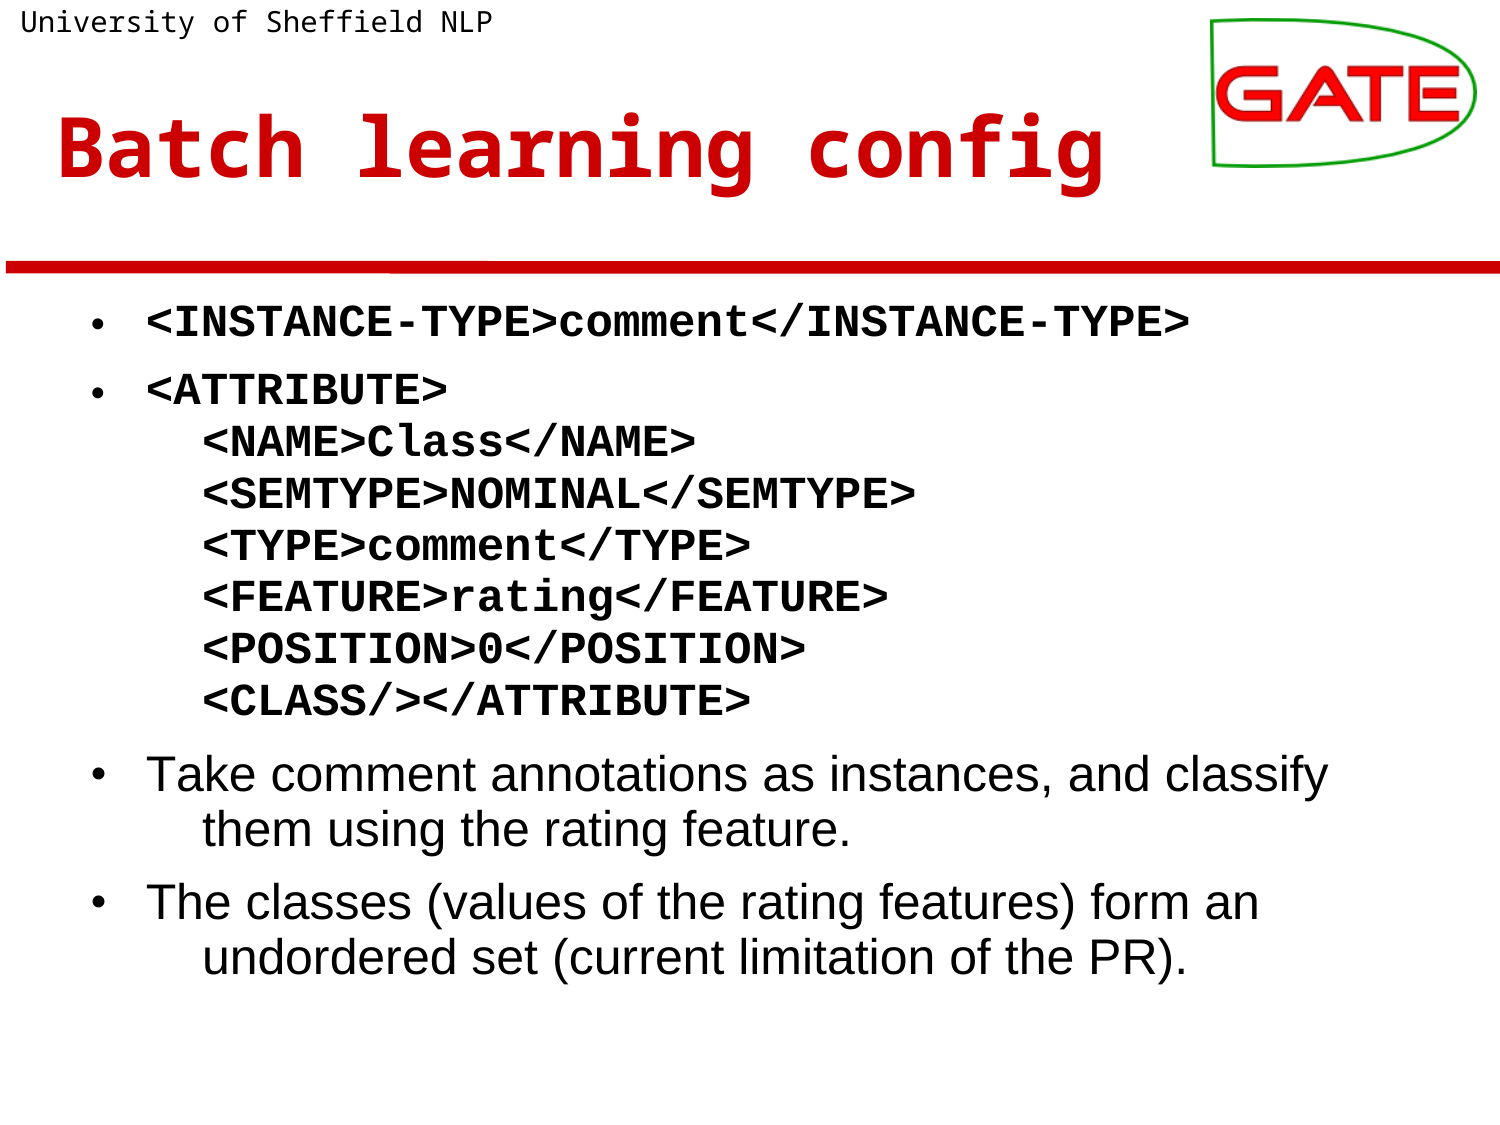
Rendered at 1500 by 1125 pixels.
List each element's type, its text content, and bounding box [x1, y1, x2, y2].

picture [1210, 18, 1477, 168]
title Batch learning config [41, 37, 1391, 254]
list <INSTANCE-TYPE>comment</INSTANCE-TYPE> <ATTRIBUTE> <NAME>Class</NAME> <SEMTYPE>NOMINAL</SEMTYPE> <TYPE>comment</TYPE> <FEATURE>rating</FEATURE> <POSITION>0</POSITION> <CLASS/></ATTRIBUTE> Take comment annotations as instances, and classify them using the rating feature. The classes (values of the rating features) form an undordered set (current limitation of the PR). [74, 290, 1425, 1034]
